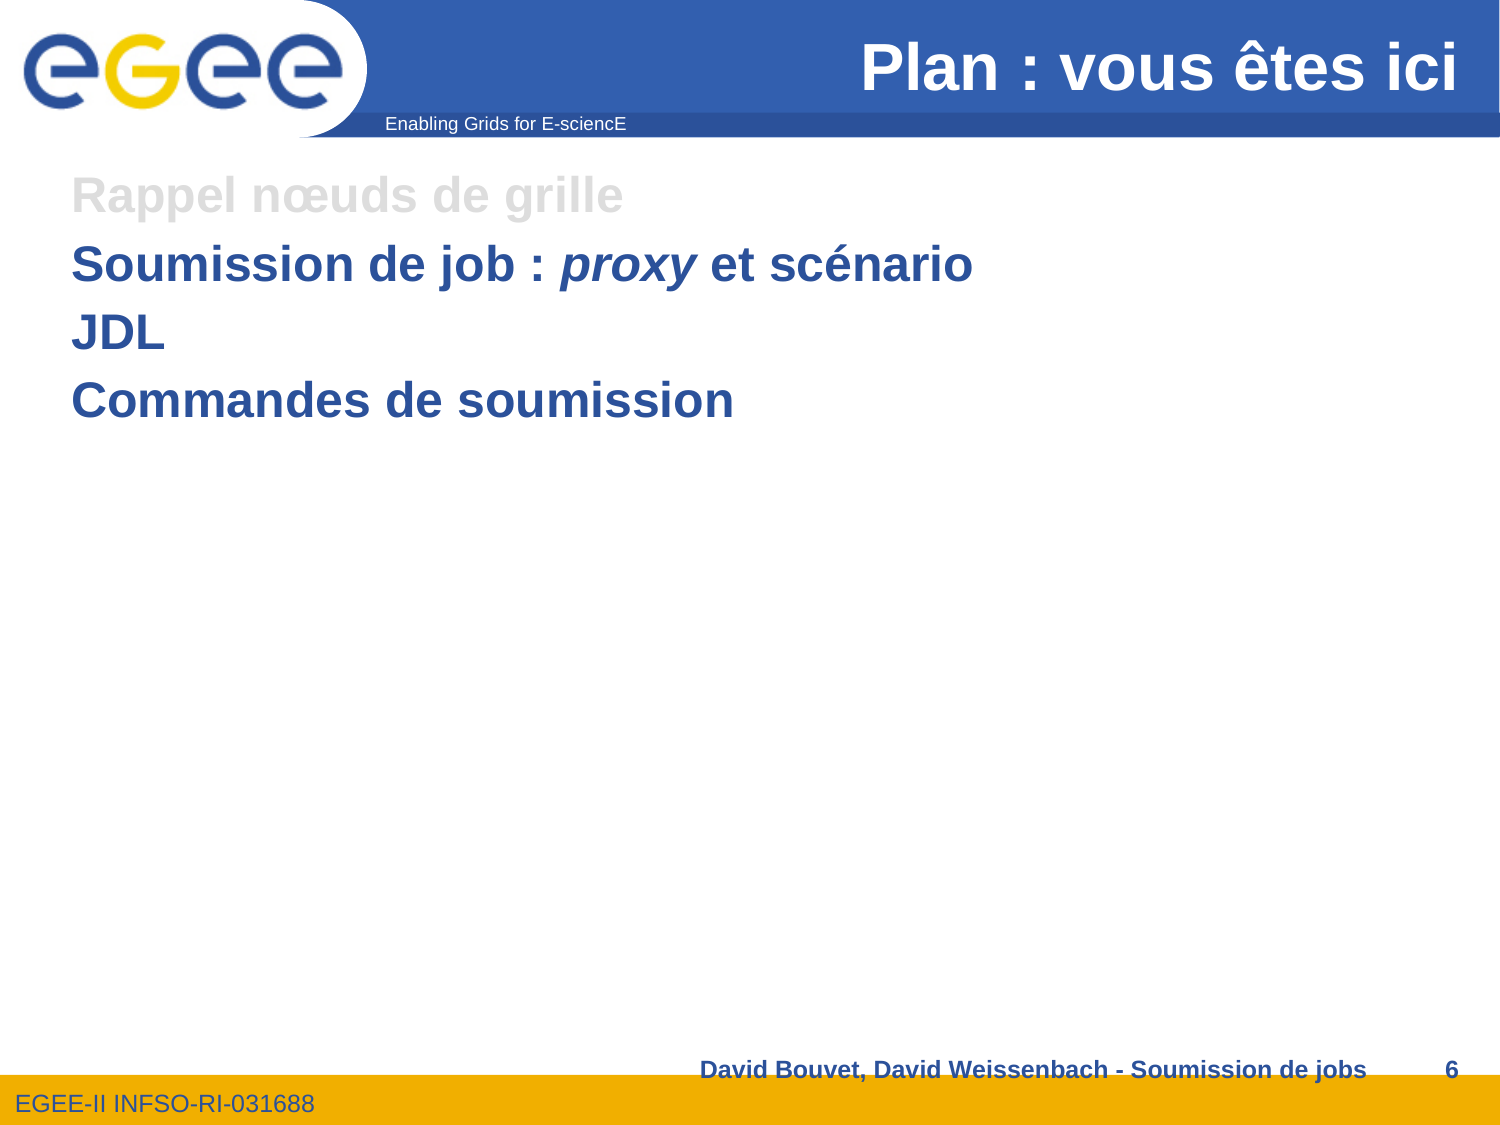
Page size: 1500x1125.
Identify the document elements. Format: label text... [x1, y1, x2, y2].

picture [18, 30, 349, 112]
list Rappel nœuds de grille Soumission de job : proxy et scénario JDL Commandes de soumission [56, 159, 1466, 1051]
title Plan : vous êtes ici [369, 9, 1475, 126]
